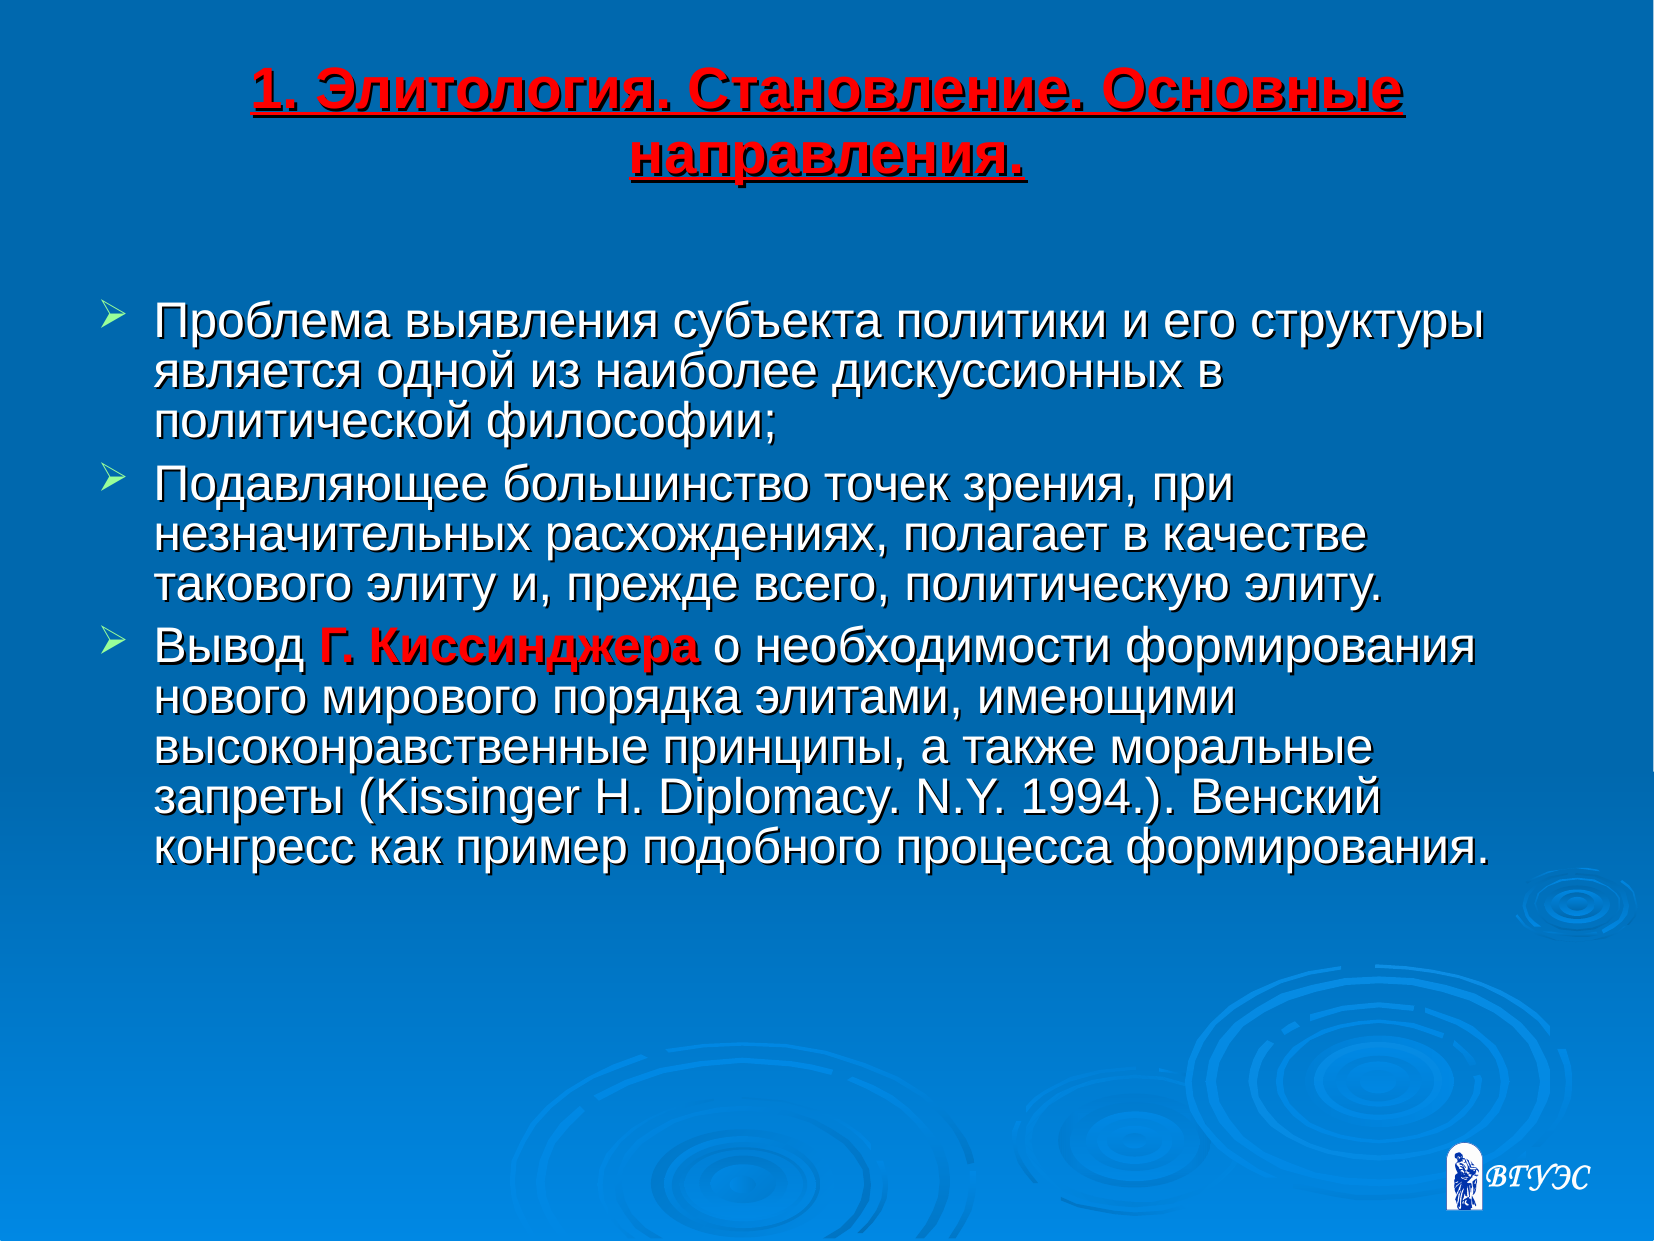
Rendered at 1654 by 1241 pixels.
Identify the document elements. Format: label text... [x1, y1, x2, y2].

title 1. Элитология. Становление. Основные направления. [82, 29, 1571, 278]
list Проблема выявления субъекта политики и его структуры является одной из наиболее дискуссионных в политической философии; Подавляющее большинство точек зрения, при незначительных расхождениях, полагает в качестве такового элиту и, прежде всего, политическую элиту. Вывод Г. Киссинджера о необходимости формирования нового мирового порядка элитами, имеющими высоконравственные принципы, а также моральные запреты (Kissinger H. Diplomacy. N.Y. 1994.). Венский конгресс как пример подобного процесса формирования. [82, 289, 1571, 1108]
picture [1446, 1142, 1592, 1211]
